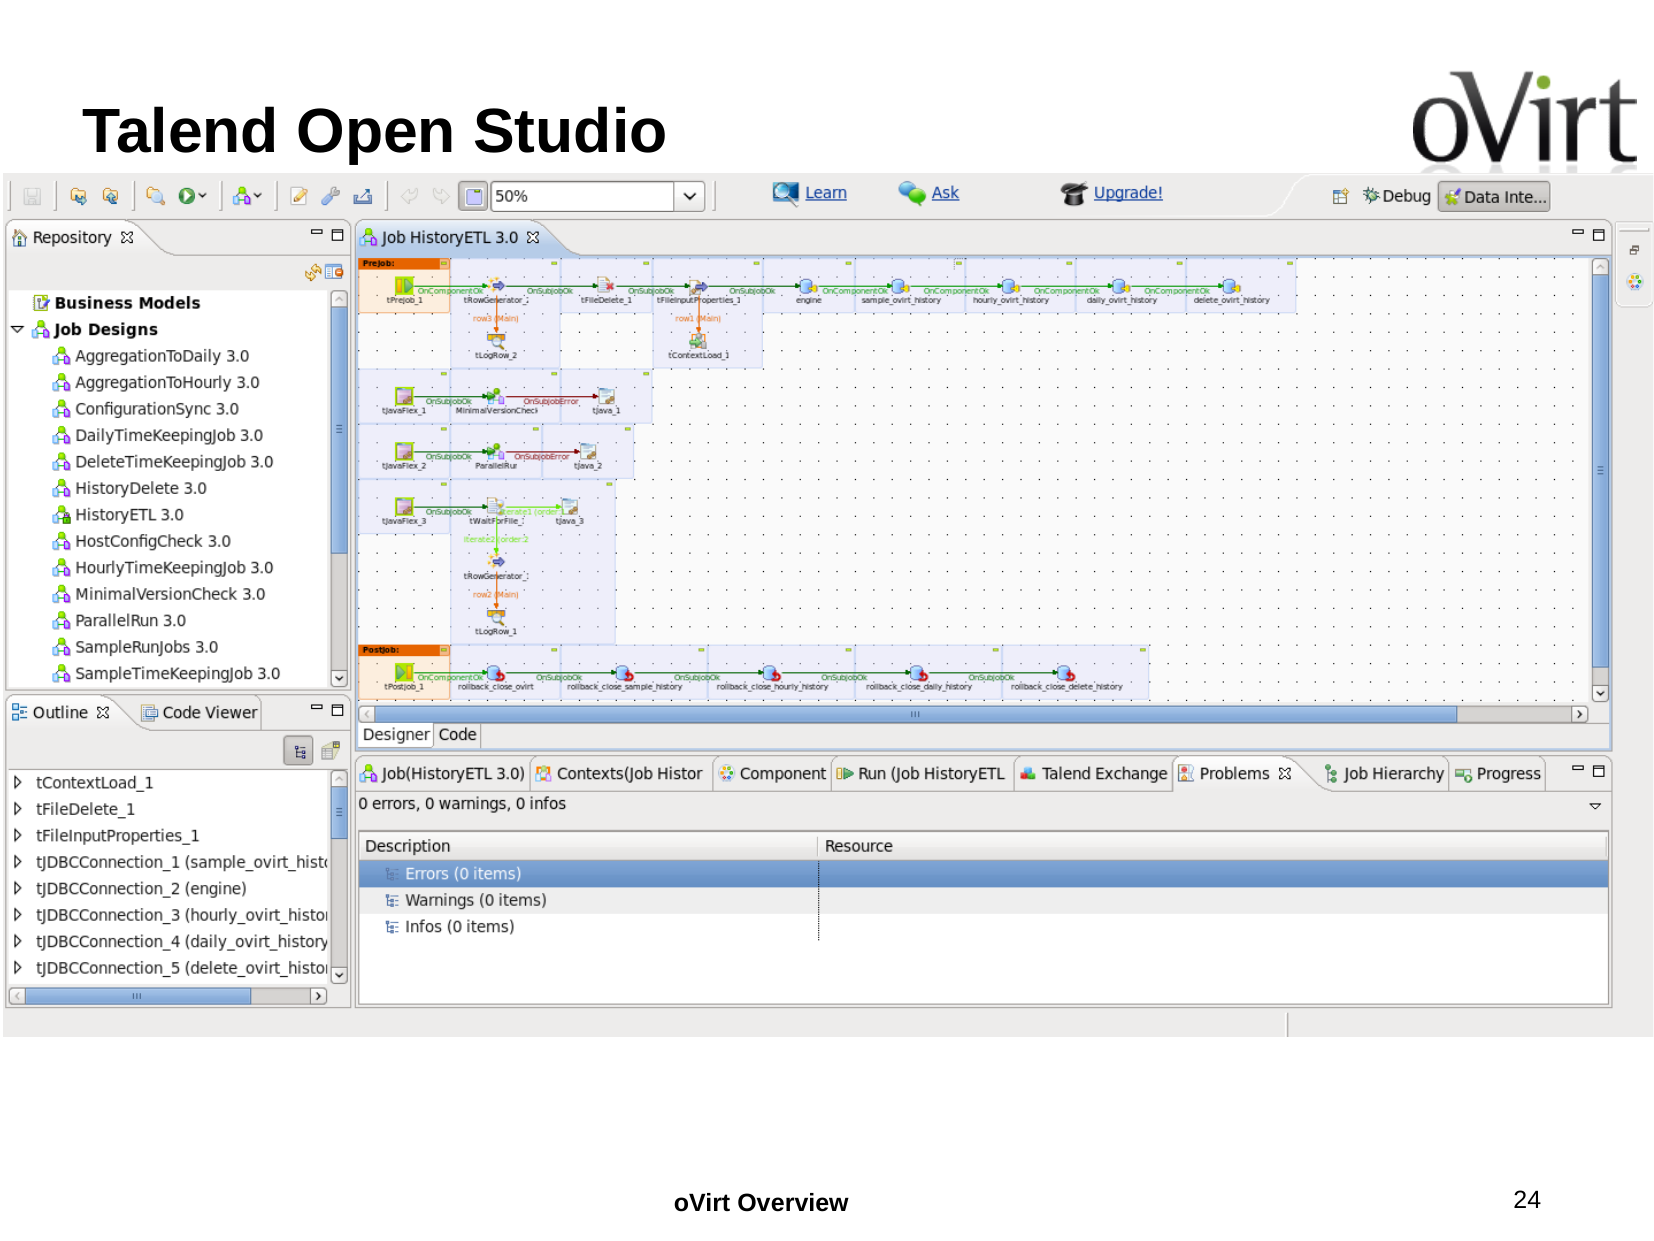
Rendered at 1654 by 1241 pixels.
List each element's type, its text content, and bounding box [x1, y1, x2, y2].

picture [3, 63, 1654, 1037]
title Talend Open Studio [82, 37, 1571, 173]
